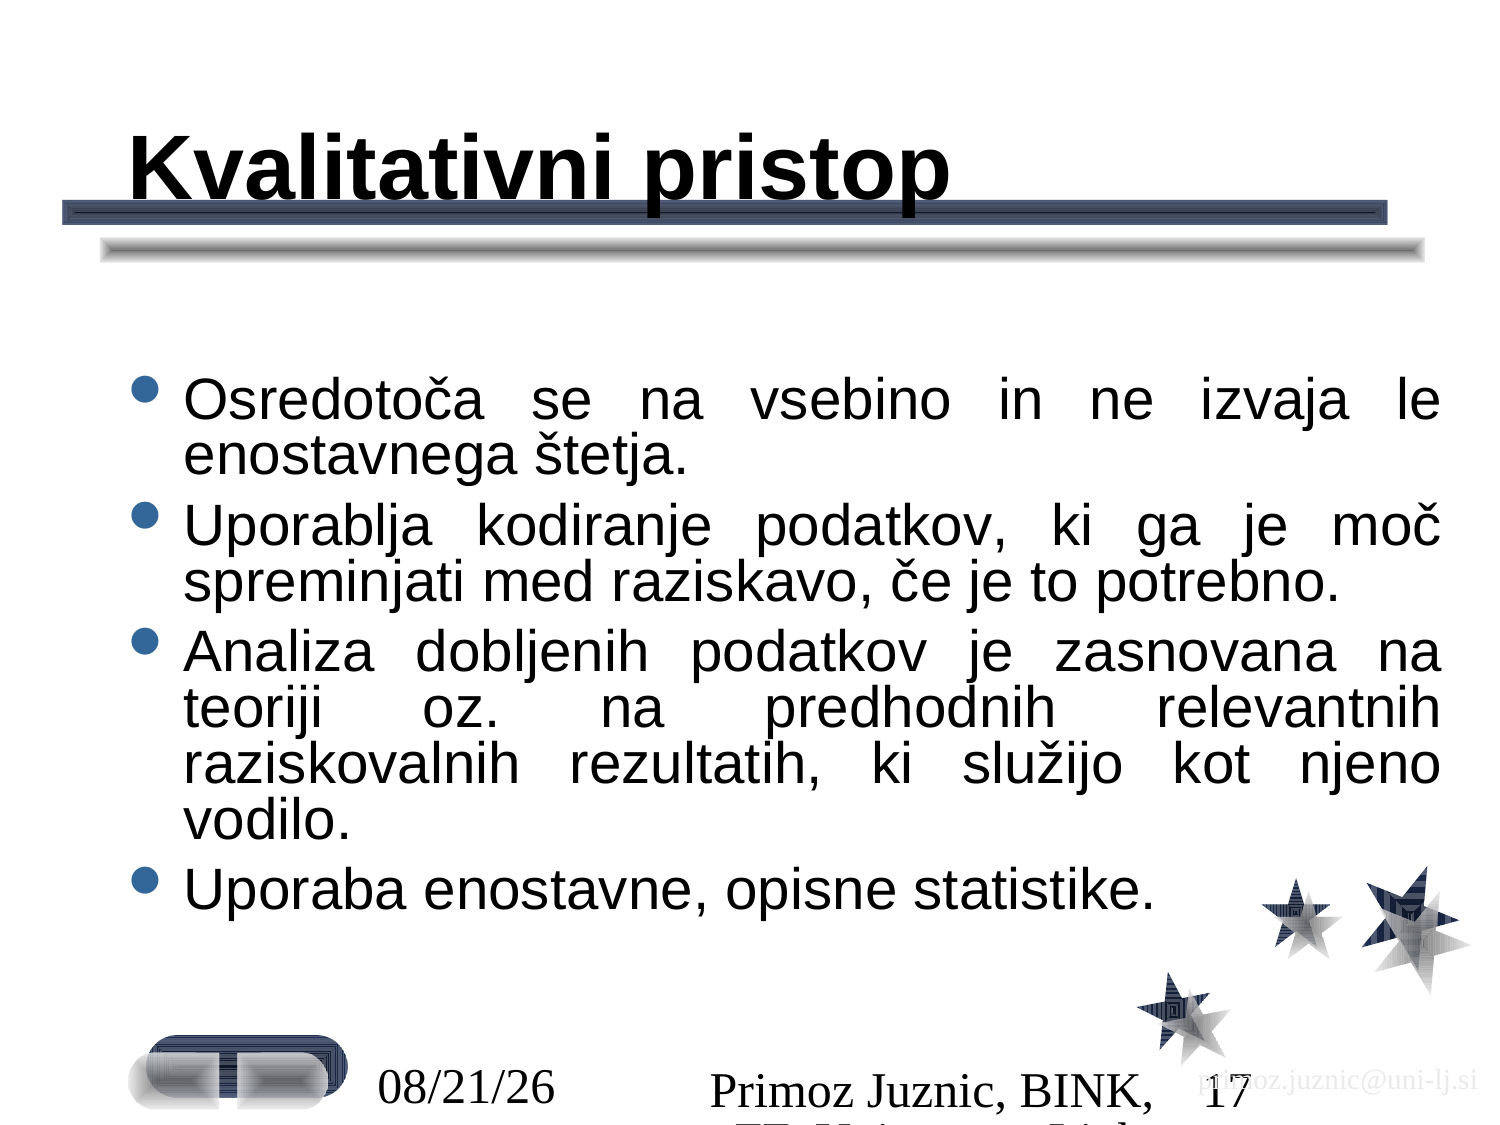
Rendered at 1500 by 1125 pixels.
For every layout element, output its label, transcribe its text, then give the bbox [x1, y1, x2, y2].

list Osredotoča se na vsebino in ne izvaja le enostavnega štetja. Uporablja kodiranje podatkov, ki ga je moč spreminjati med raziskavo, če je to potrebno. Analiza dobljenih podatkov je zasnovana na teoriji oz. na predhodnih relevantnih raziskovalnih rezultatih, ki služijo kot njeno vodilo. Uporaba enostavne, opisne statistike. [112, 312, 1459, 1035]
title Kvalitativni pristop [112, 37, 1388, 225]
